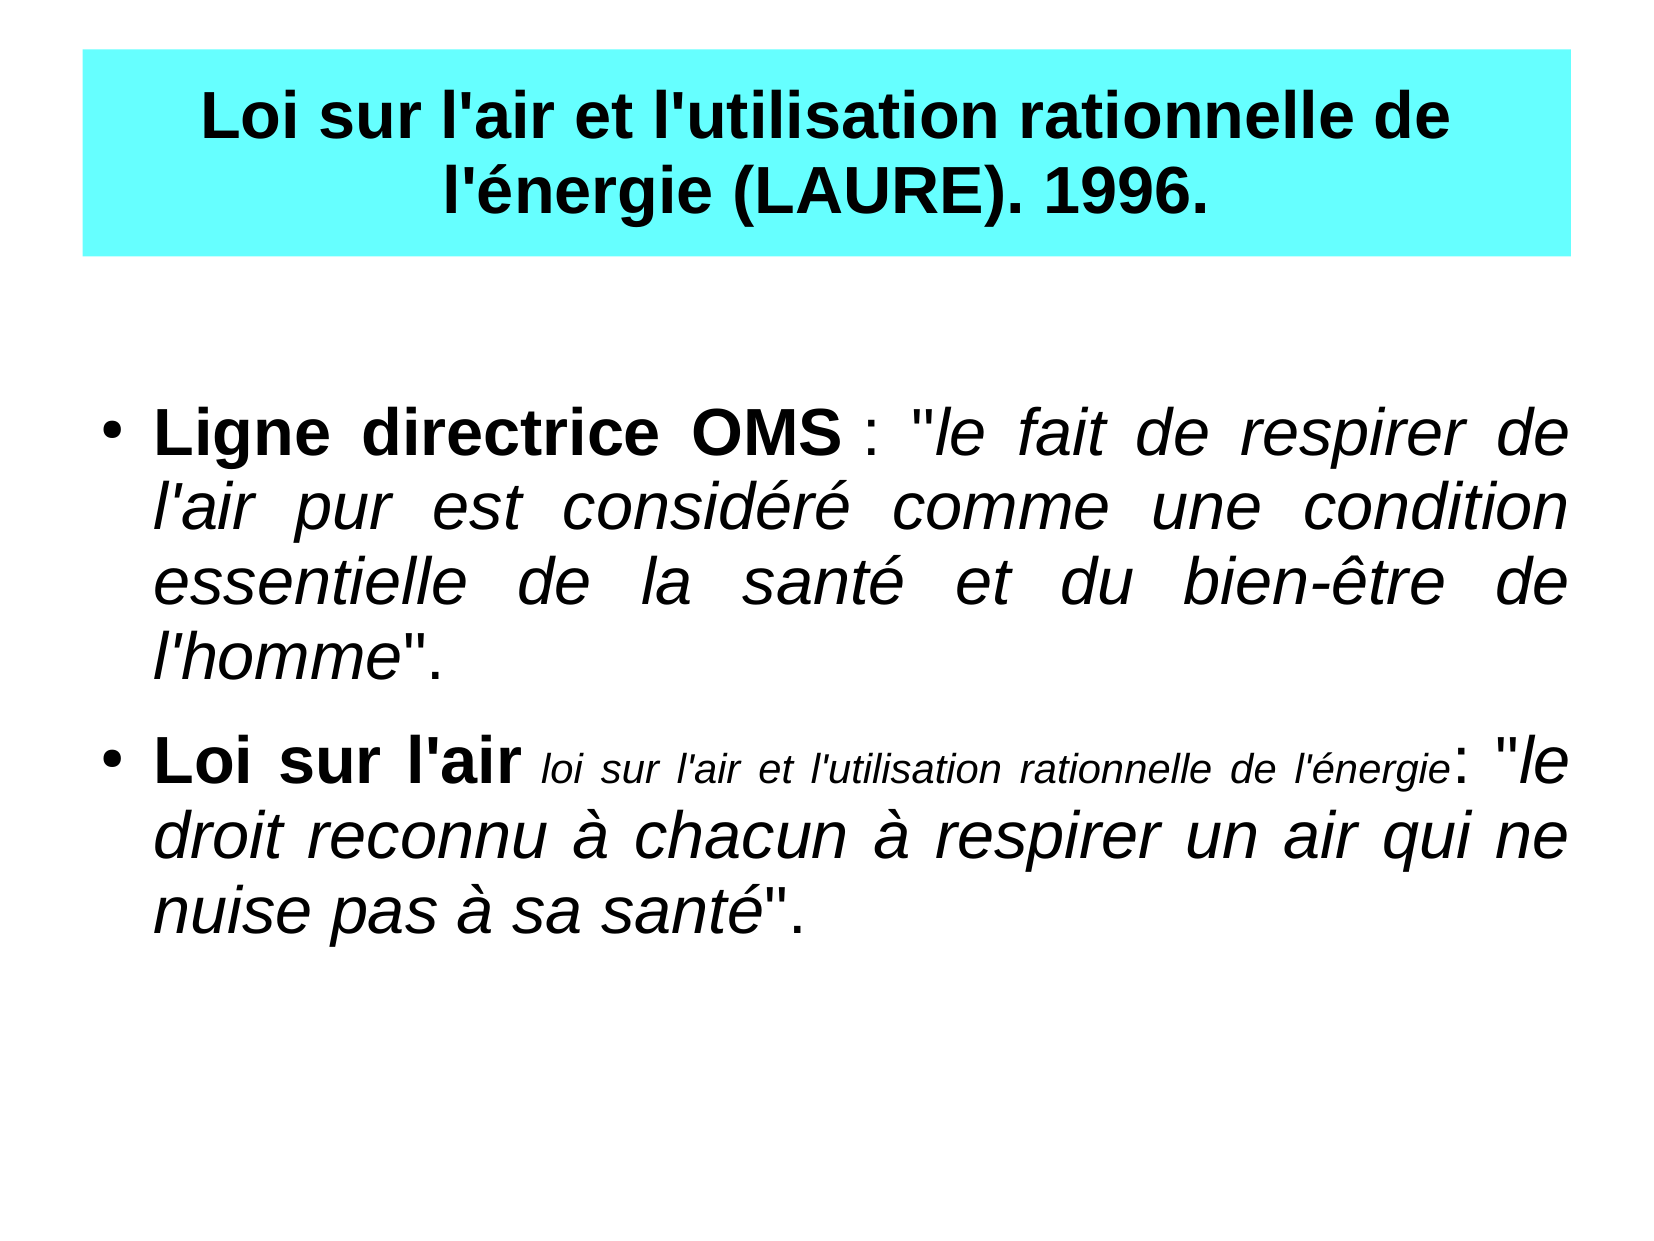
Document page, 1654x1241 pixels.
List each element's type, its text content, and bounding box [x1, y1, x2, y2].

list Ligne directrice OMS : "le fait de respirer de l'air pur est considéré comme une condition essentielle de la santé et du bien-être de l'homme". Loi sur l'air loi sur l'air et l'utilisation rationnelle de l'énergie: "le droit reconnu à chacun à respirer un air qui ne nuise pas à sa santé". [82, 290, 1571, 1109]
title Loi sur l'air et l'utilisation rationnelle de l'énergie (LAURE). 1996. [82, 49, 1571, 257]
